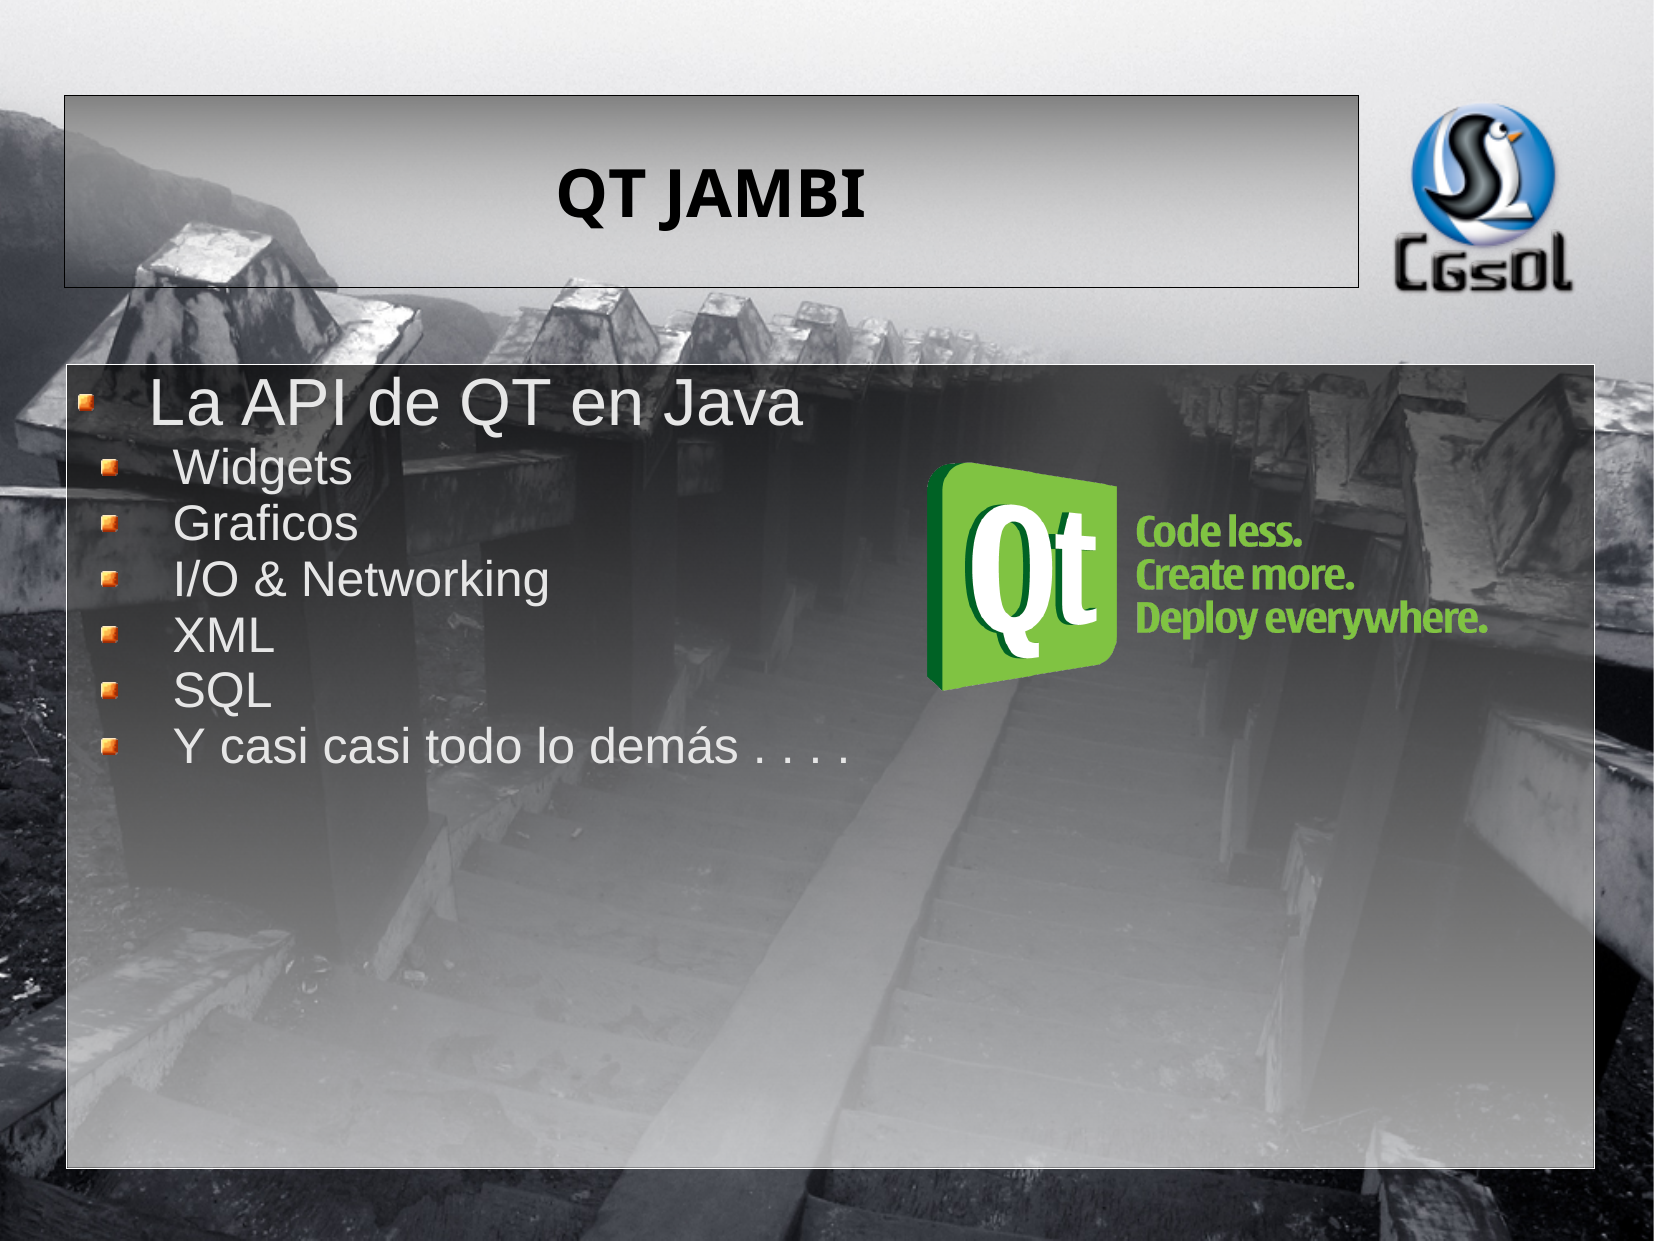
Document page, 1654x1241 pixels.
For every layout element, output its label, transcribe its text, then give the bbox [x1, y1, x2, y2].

title QT JAMBI [64, 95, 1359, 288]
picture [0, 0, 1654, 1241]
list La API de QT en Java Widgets Graficos I/O & Networking XML SQL Y casi casi todo lo demás . . . . [66, 364, 1595, 1169]
